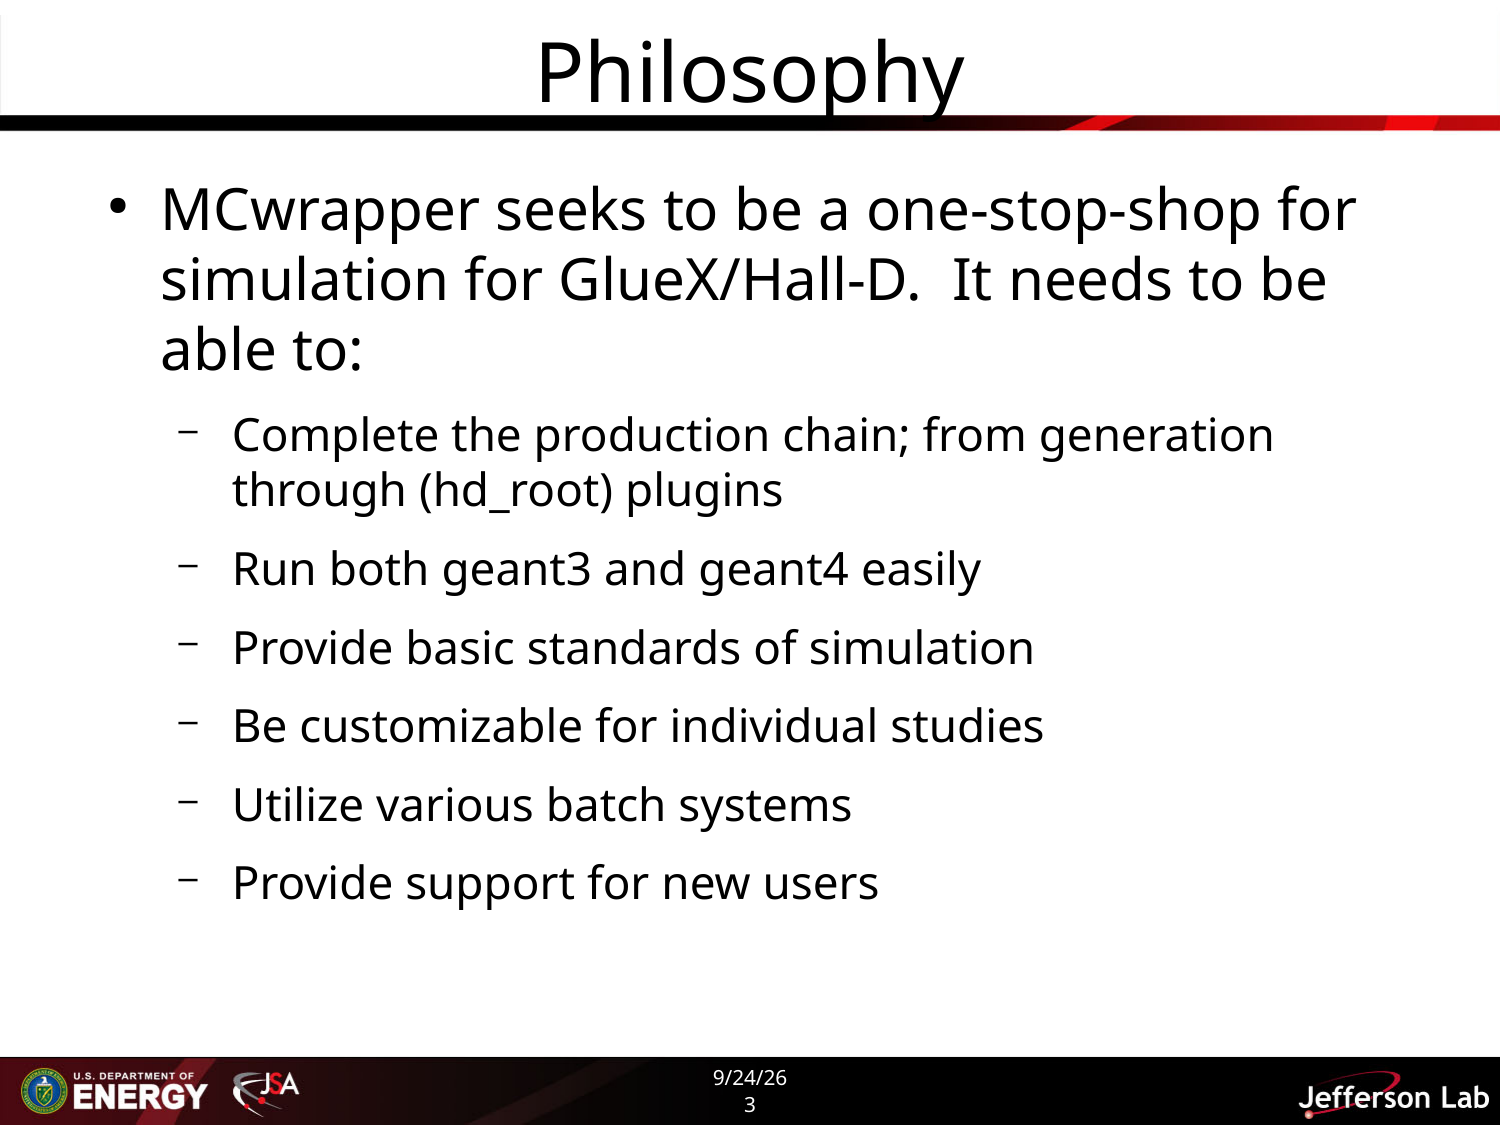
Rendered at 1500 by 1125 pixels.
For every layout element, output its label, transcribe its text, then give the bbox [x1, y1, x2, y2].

slide_number <number> [575, 1090, 925, 1122]
list MCwrapper seeks to be a one-stop-shop for simulation for GlueX/Hall-D. It needs to be able to: Complete the production chain; from generation through (hd_root) plugins Run both geant3 and geant4 easily Provide basic standards of simulation Be customizable for individual studies Utilize various batch systems Provide support for new users [75, 164, 1426, 908]
title Philosophy [75, 38, 1425, 99]
slide_number 6/20/18 [575, 1048, 925, 1090]
picture [0, 0, 1500, 1125]
